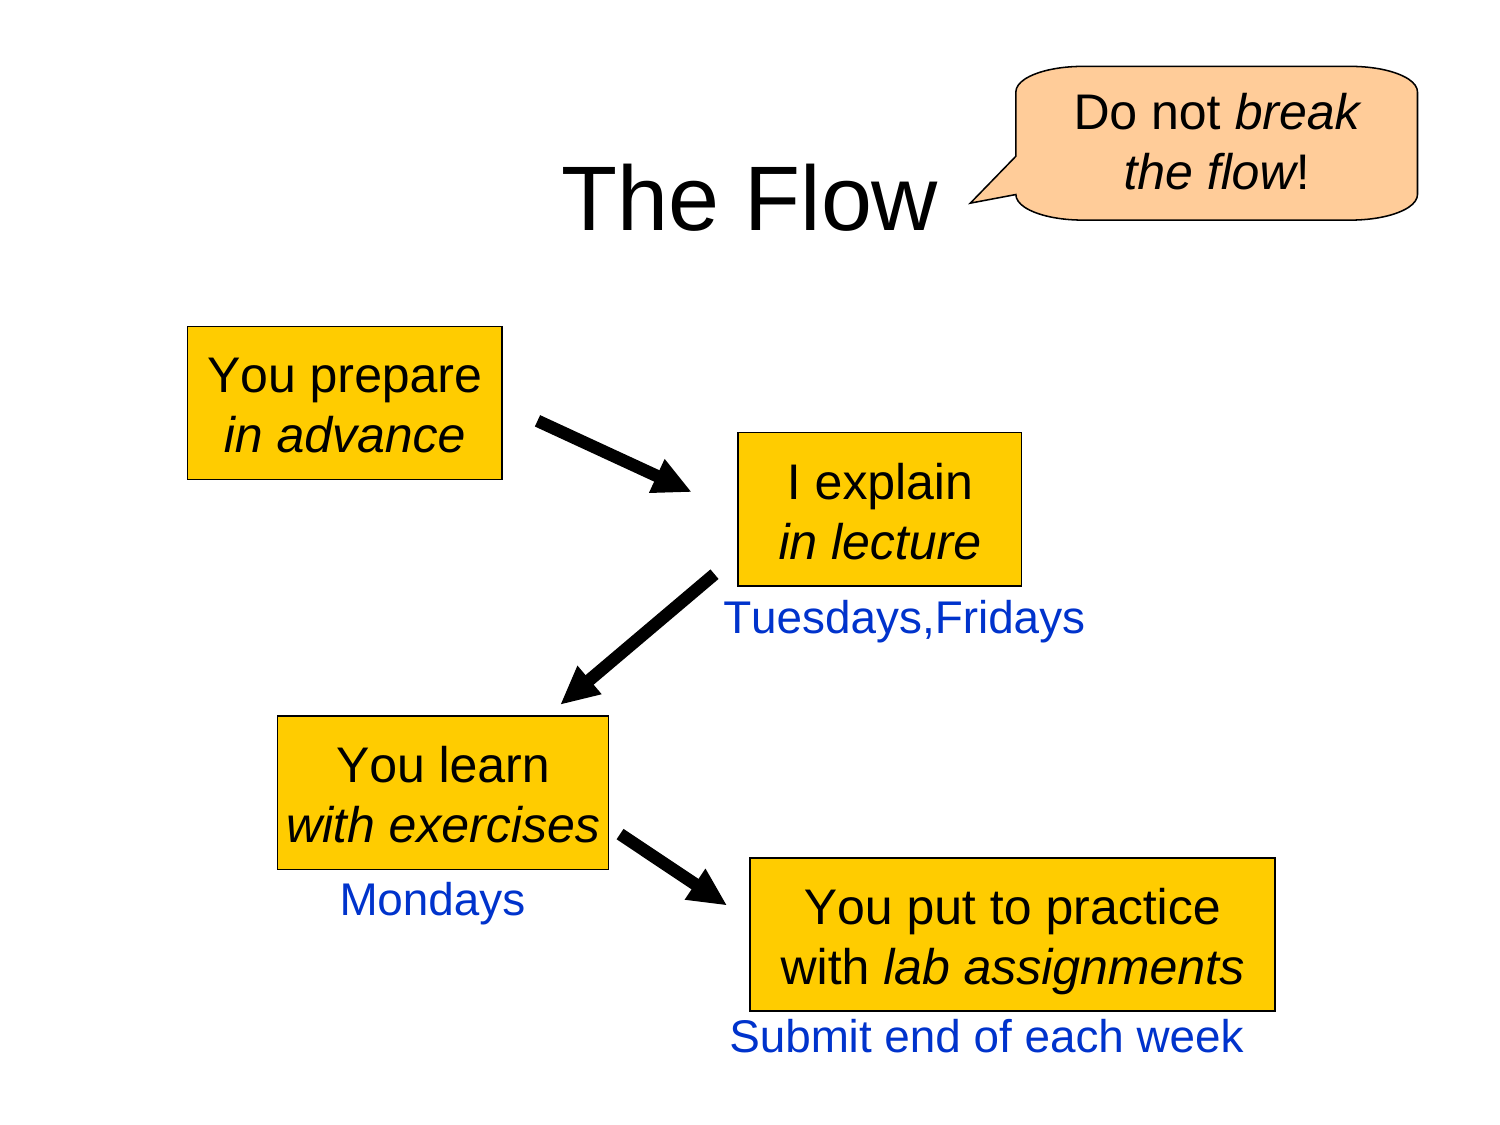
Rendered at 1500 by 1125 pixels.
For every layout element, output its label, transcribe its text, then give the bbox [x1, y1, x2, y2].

text_box Mondays [324, 862, 751, 933]
text_box Submit end of each week [714, 999, 1313, 1070]
title The Flow [112, 99, 1388, 288]
text_box You prepare in advance [187, 326, 502, 480]
text_box I explain in lecture [738, 432, 1022, 580]
text_box You put to practice with lab assignments [750, 857, 1276, 999]
text_box Tuesdays,Fridays [708, 580, 1143, 651]
text_box You learn with exercises [277, 716, 609, 870]
text_box Do not break the flow! [970, 66, 1418, 221]
